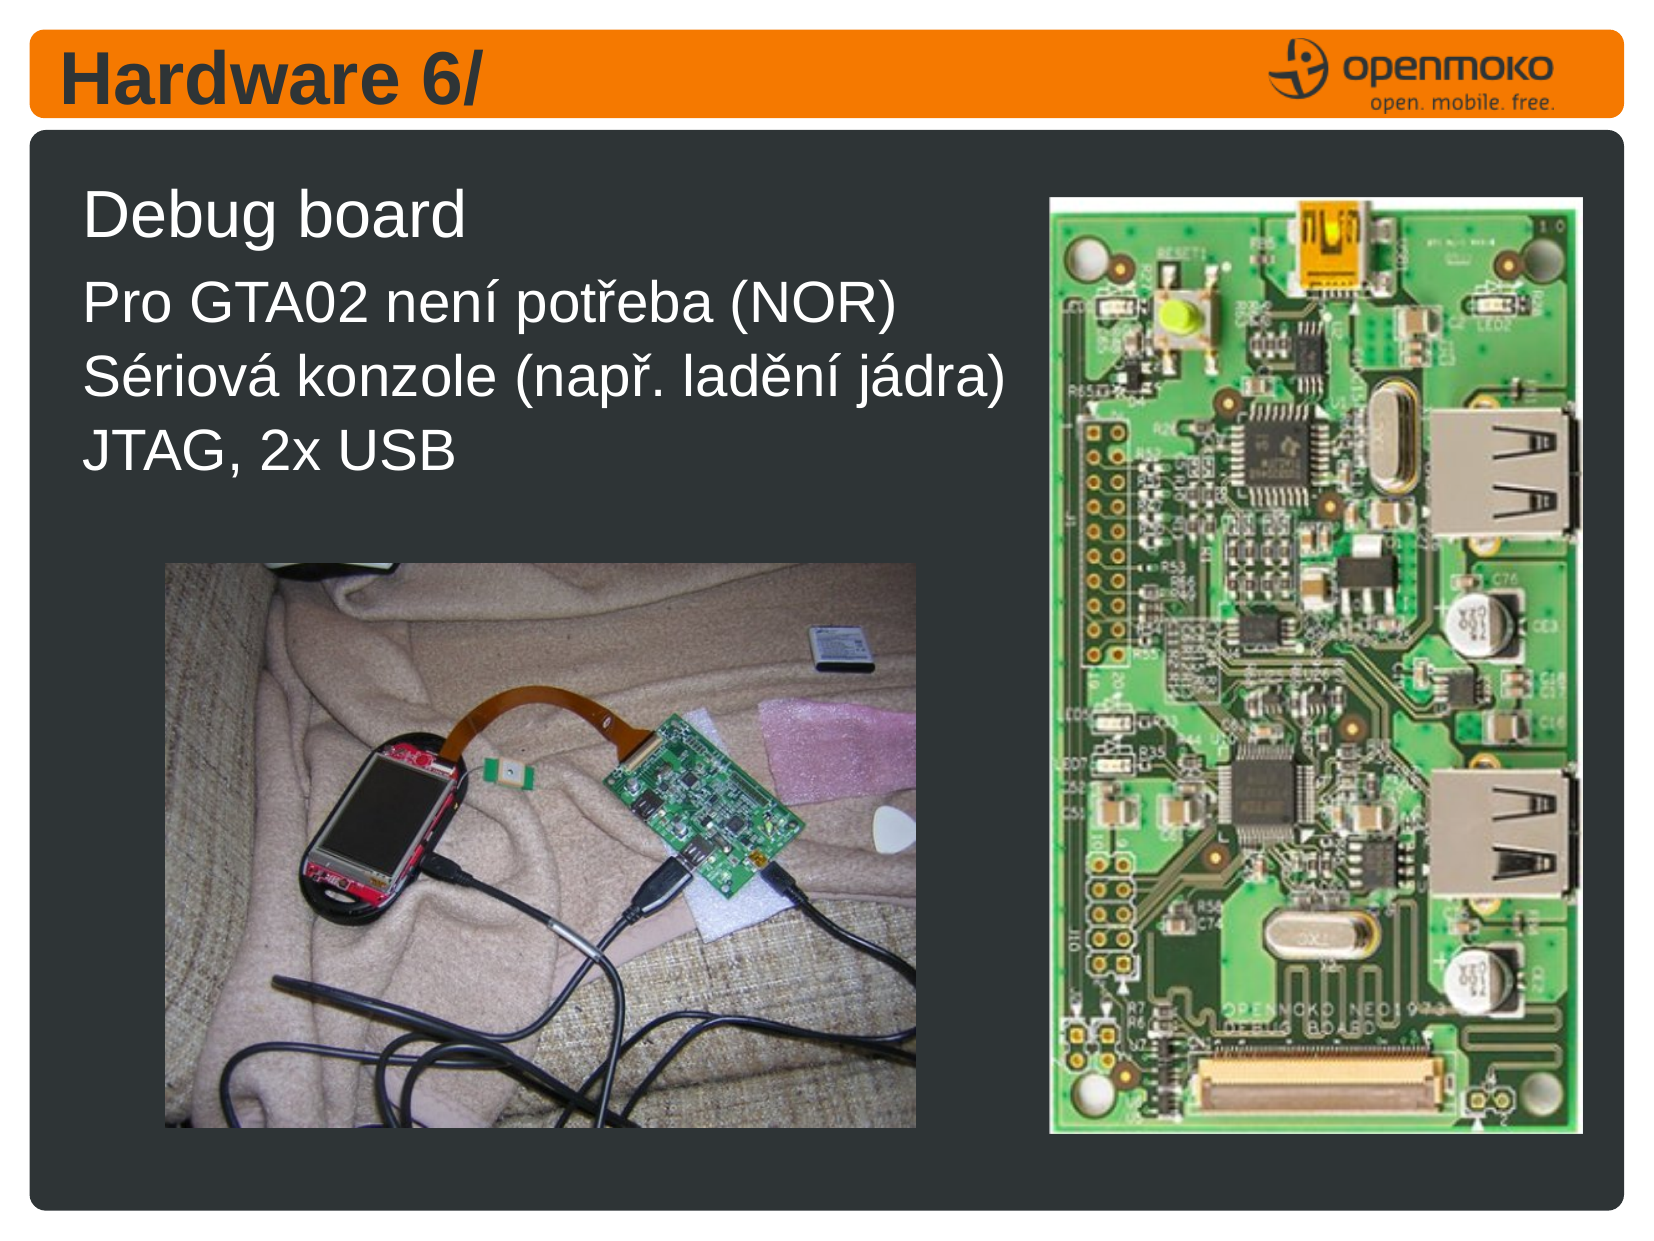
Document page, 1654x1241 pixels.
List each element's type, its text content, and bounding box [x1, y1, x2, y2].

picture [1361, 38, 1554, 114]
list Debug board Pro GTA02 není potřeba (NOR) Sériová konzole (např. ladění jádra) JTAG, 2x USB [82, 177, 1571, 1182]
picture [1049, 196, 1583, 1134]
title Hardware 6/ [59, 29, 1361, 128]
picture [165, 563, 916, 1128]
